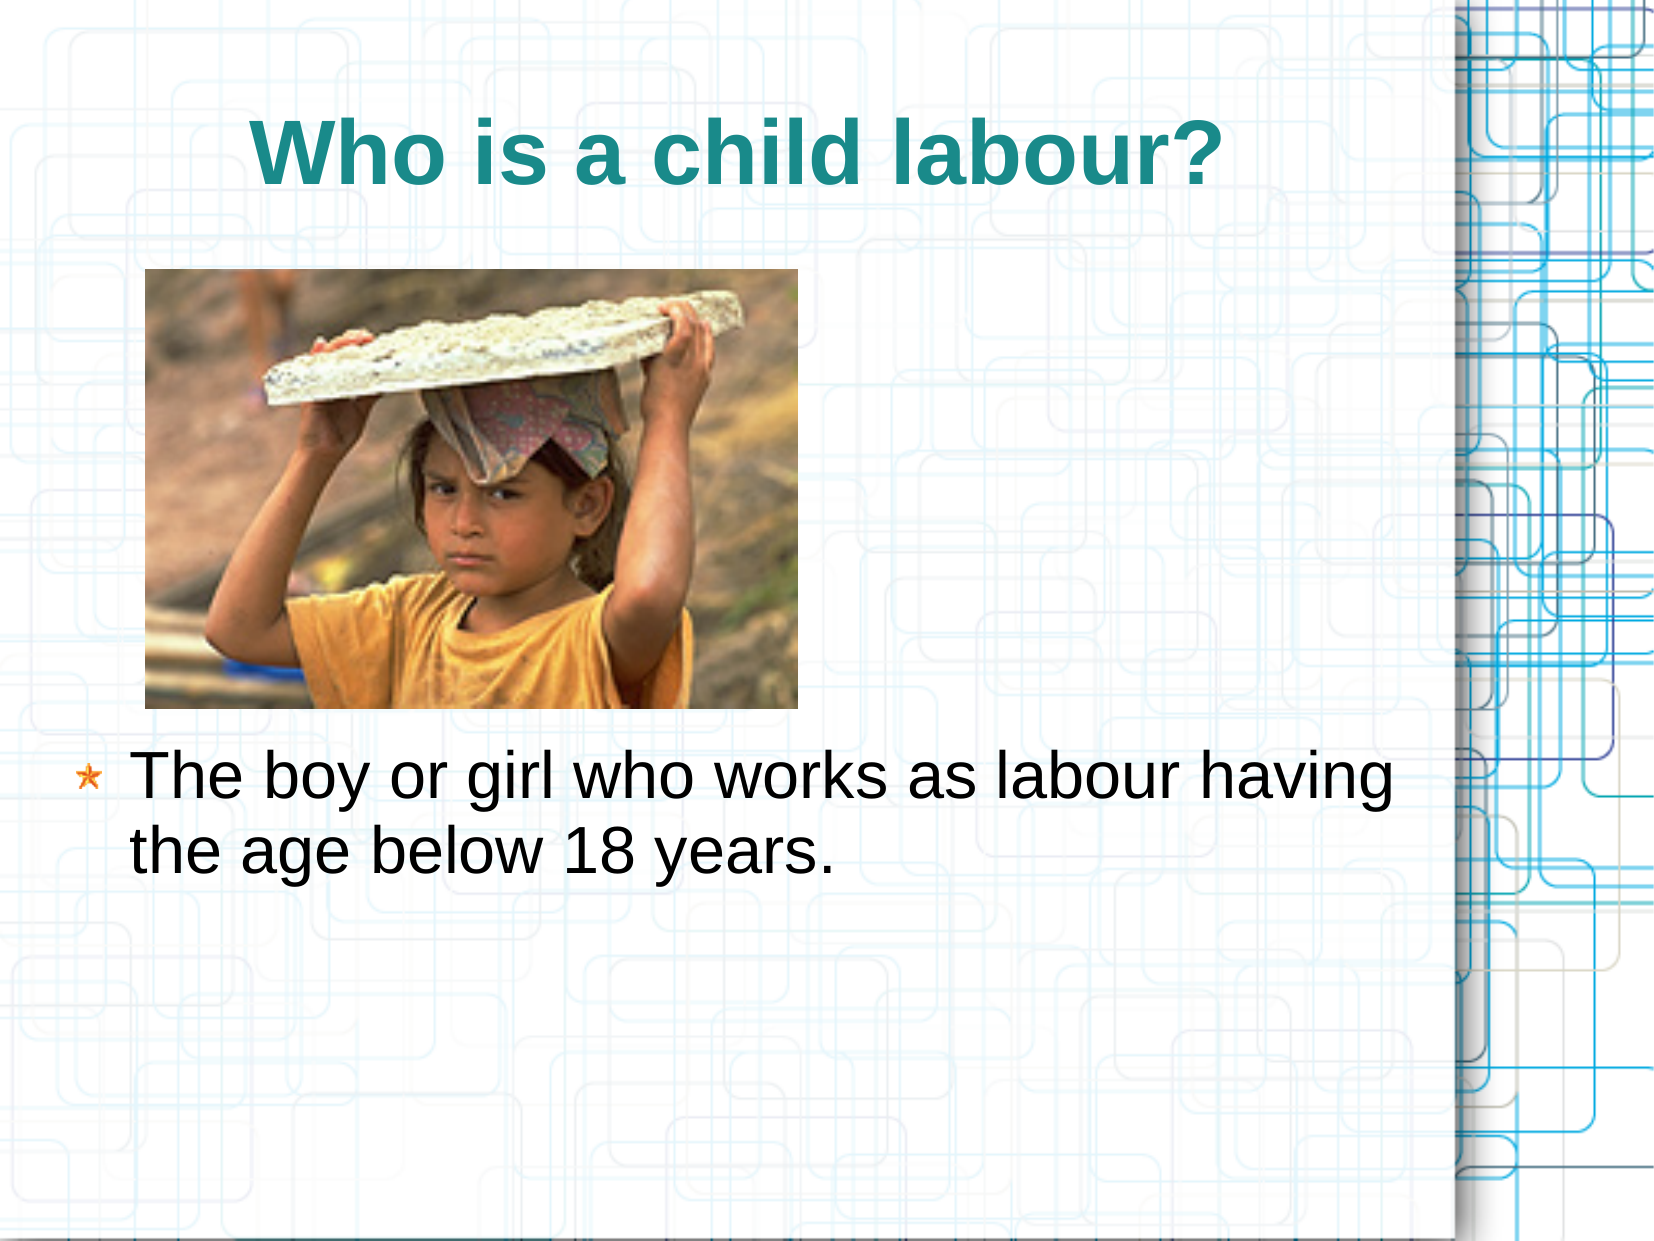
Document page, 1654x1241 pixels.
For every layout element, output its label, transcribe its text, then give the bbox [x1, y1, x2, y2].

picture [0, 0, 1654, 1241]
title Who is a child labour? [59, 49, 1418, 257]
list The boy or girl who works as labour having the age below 18 years. [59, 738, 1447, 1241]
